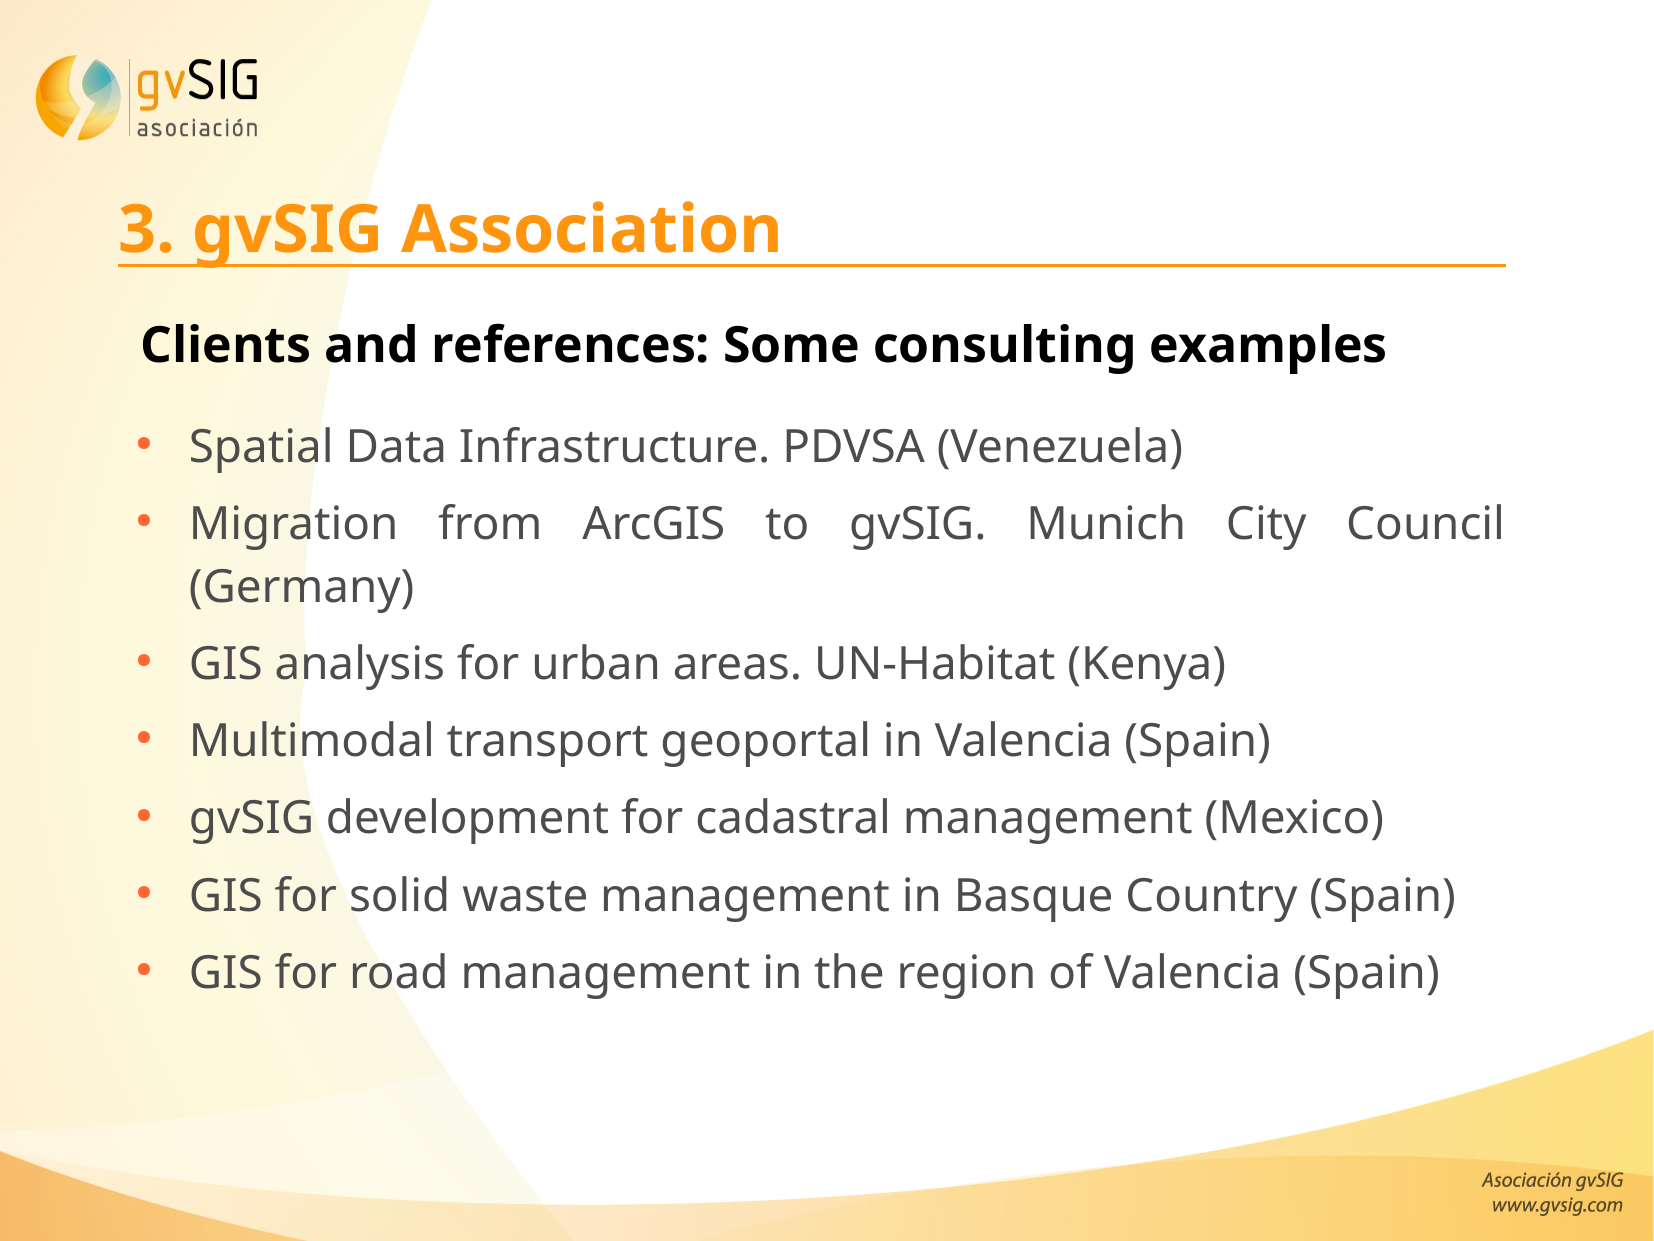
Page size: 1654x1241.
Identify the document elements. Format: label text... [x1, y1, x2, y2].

title 3. gvSIG Association [118, 177, 1607, 276]
title Clients and references: Some consulting examples [140, 295, 1516, 392]
picture [0, 0, 1654, 1241]
list Spatial Data Infrastructure. PDVSA (Venezuela) Migration from ArcGIS to gvSIG. Munich City Council (Germany) GIS analysis for urban areas. UN-Habitat (Kenya) Multimodal transport geoportal in Valencia (Spain) gvSIG development for cadastral management (Mexico) GIS for solid waste management in Basque Country (Spain) GIS for road management in the region of Valencia (Spain) [118, 413, 1506, 1035]
